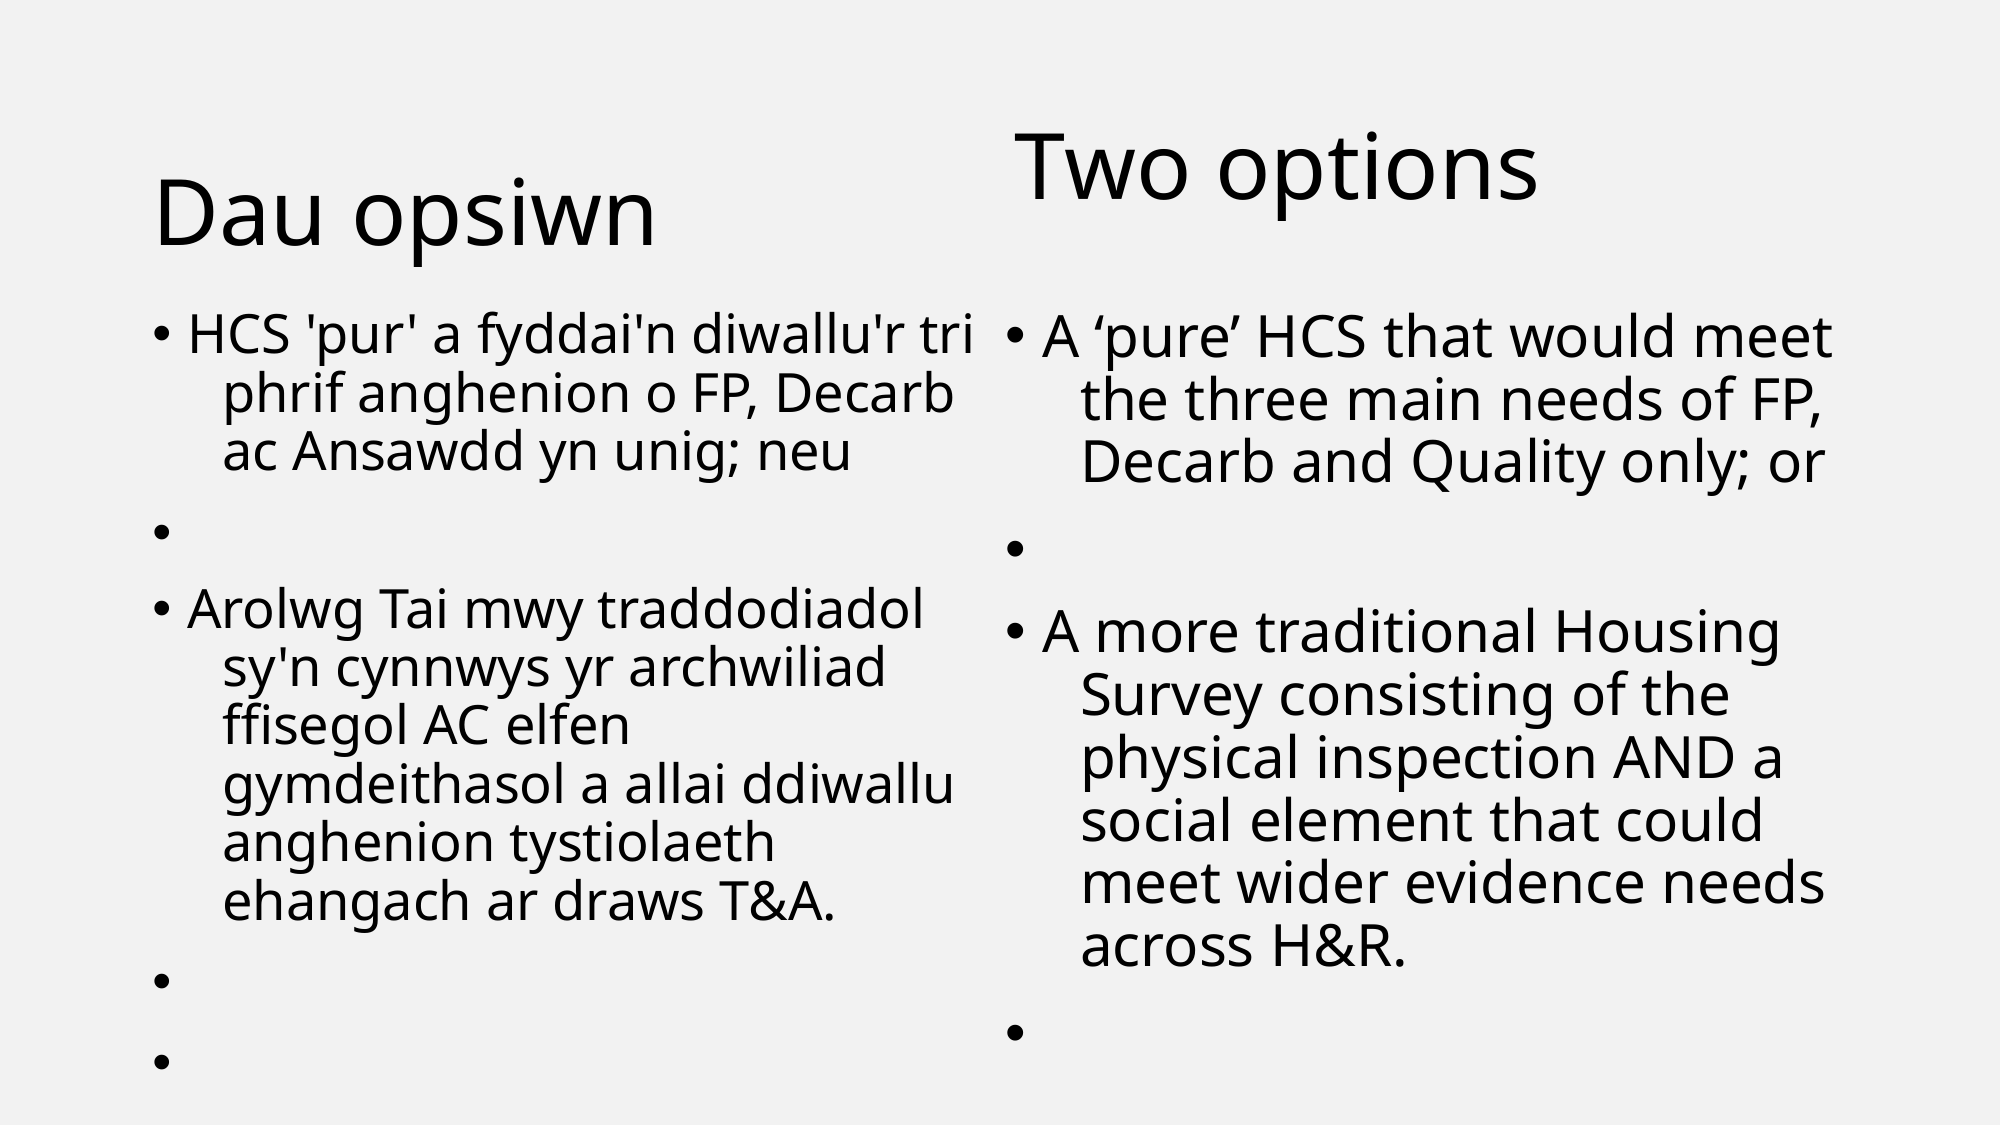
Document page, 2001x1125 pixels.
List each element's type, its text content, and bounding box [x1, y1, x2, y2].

text_box A ‘pure’ HCS that would meet the three main needs of FP, Decarb and Quality only; or A more traditional Housing Survey consisting of the physical inspection AND a social element that could meet wider evidence needs across H&R. [1000, 299, 1853, 1014]
text_box Two options [999, 60, 1888, 279]
list HCS 'pur' a fyddai'n diwallu'r tri phrif anghenion o FP, Decarb ac Ansawdd yn unig; neu Arolwg Tai mwy traddodiadol sy'n cynnwys yr archwiliad ffisegol AC elfen gymdeithasol a allai ddiwallu anghenion tystiolaeth ehangach ar draws T&A. [137, 299, 1000, 1014]
title Dau opsiwn [137, 59, 1025, 278]
